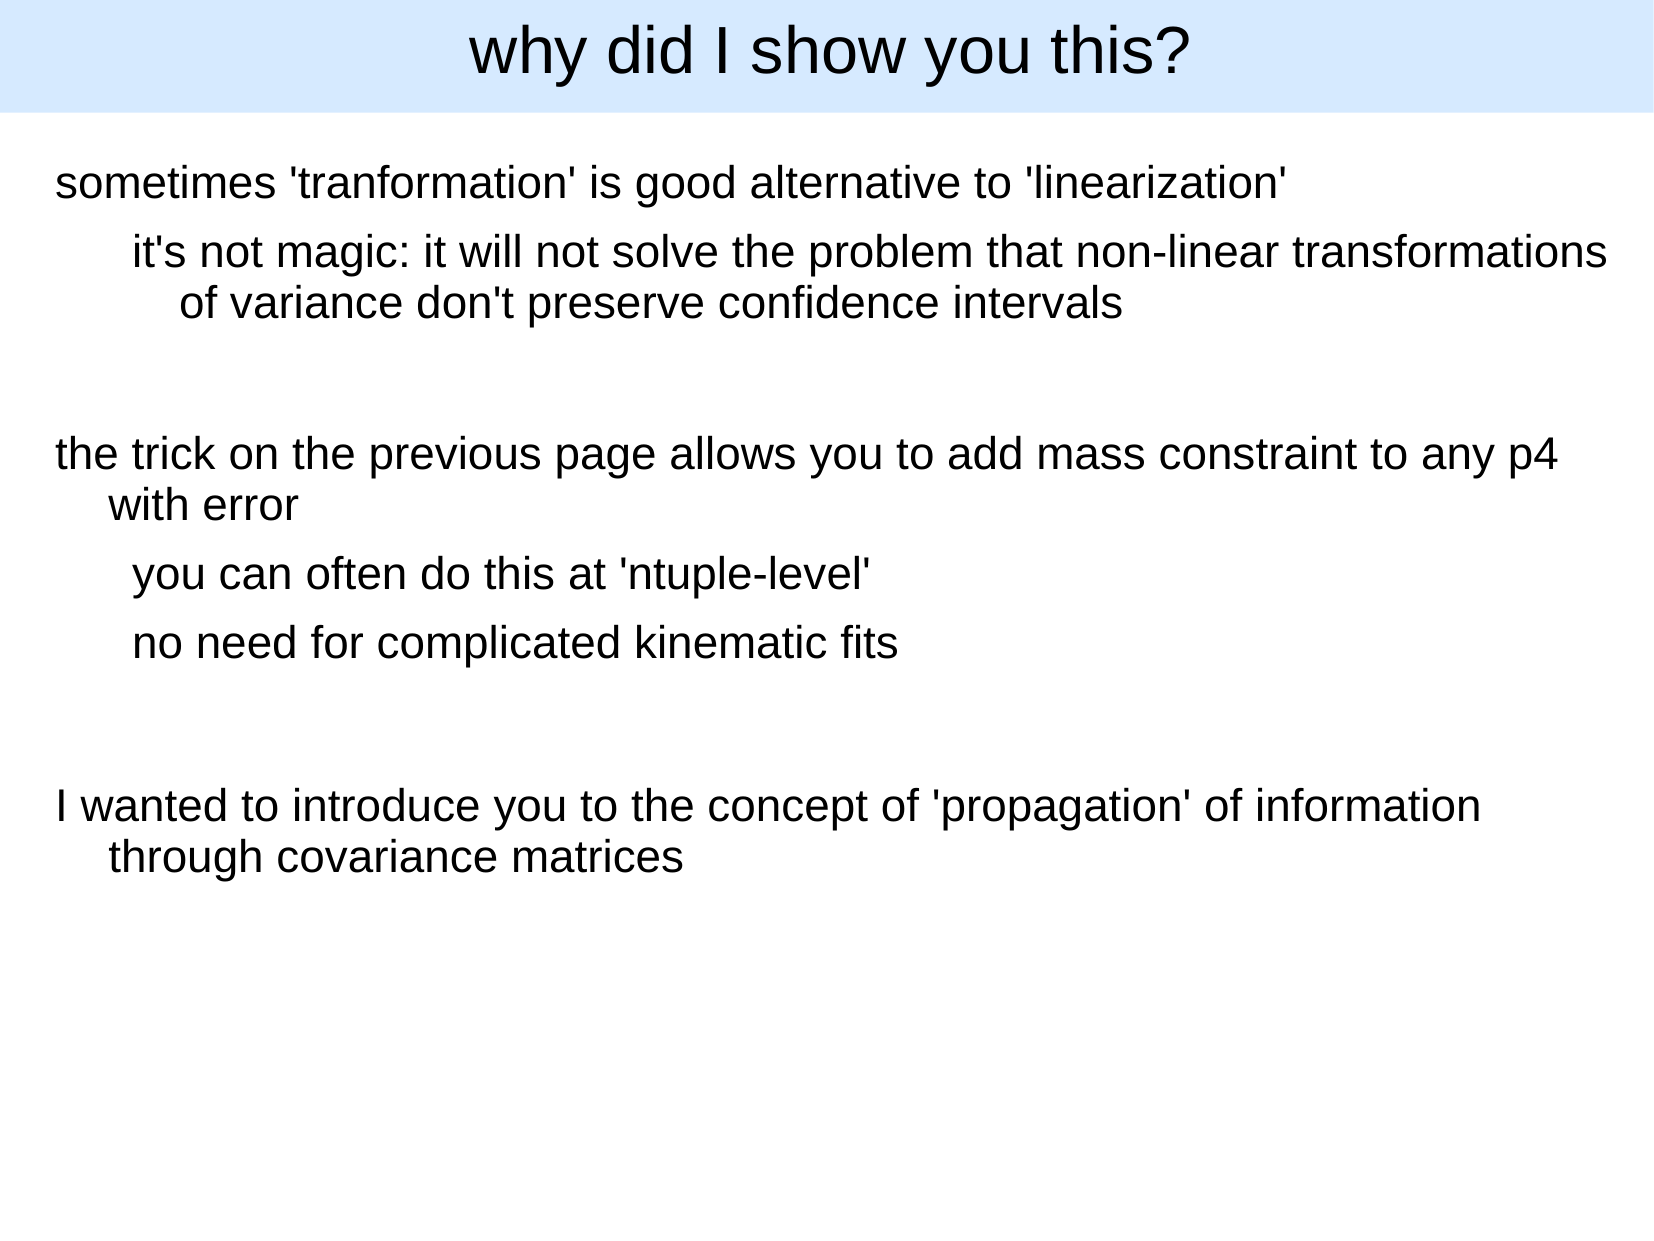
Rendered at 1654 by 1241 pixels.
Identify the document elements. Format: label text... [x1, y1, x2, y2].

list sometimes 'tranformation' is good alternative to 'linearization' it's not magic: it will not solve the problem that non-linear transformations of variance don't preserve confidence intervals the trick on the previous page allows you to add mass constraint to any p4 with error you can often do this at 'ntuple-level' no need for complicated kinematic fits I wanted to introduce you to the concept of 'propagation' of information through covariance matrices [37, 156, 1613, 1067]
title why did I show you this? [86, 0, 1576, 100]
